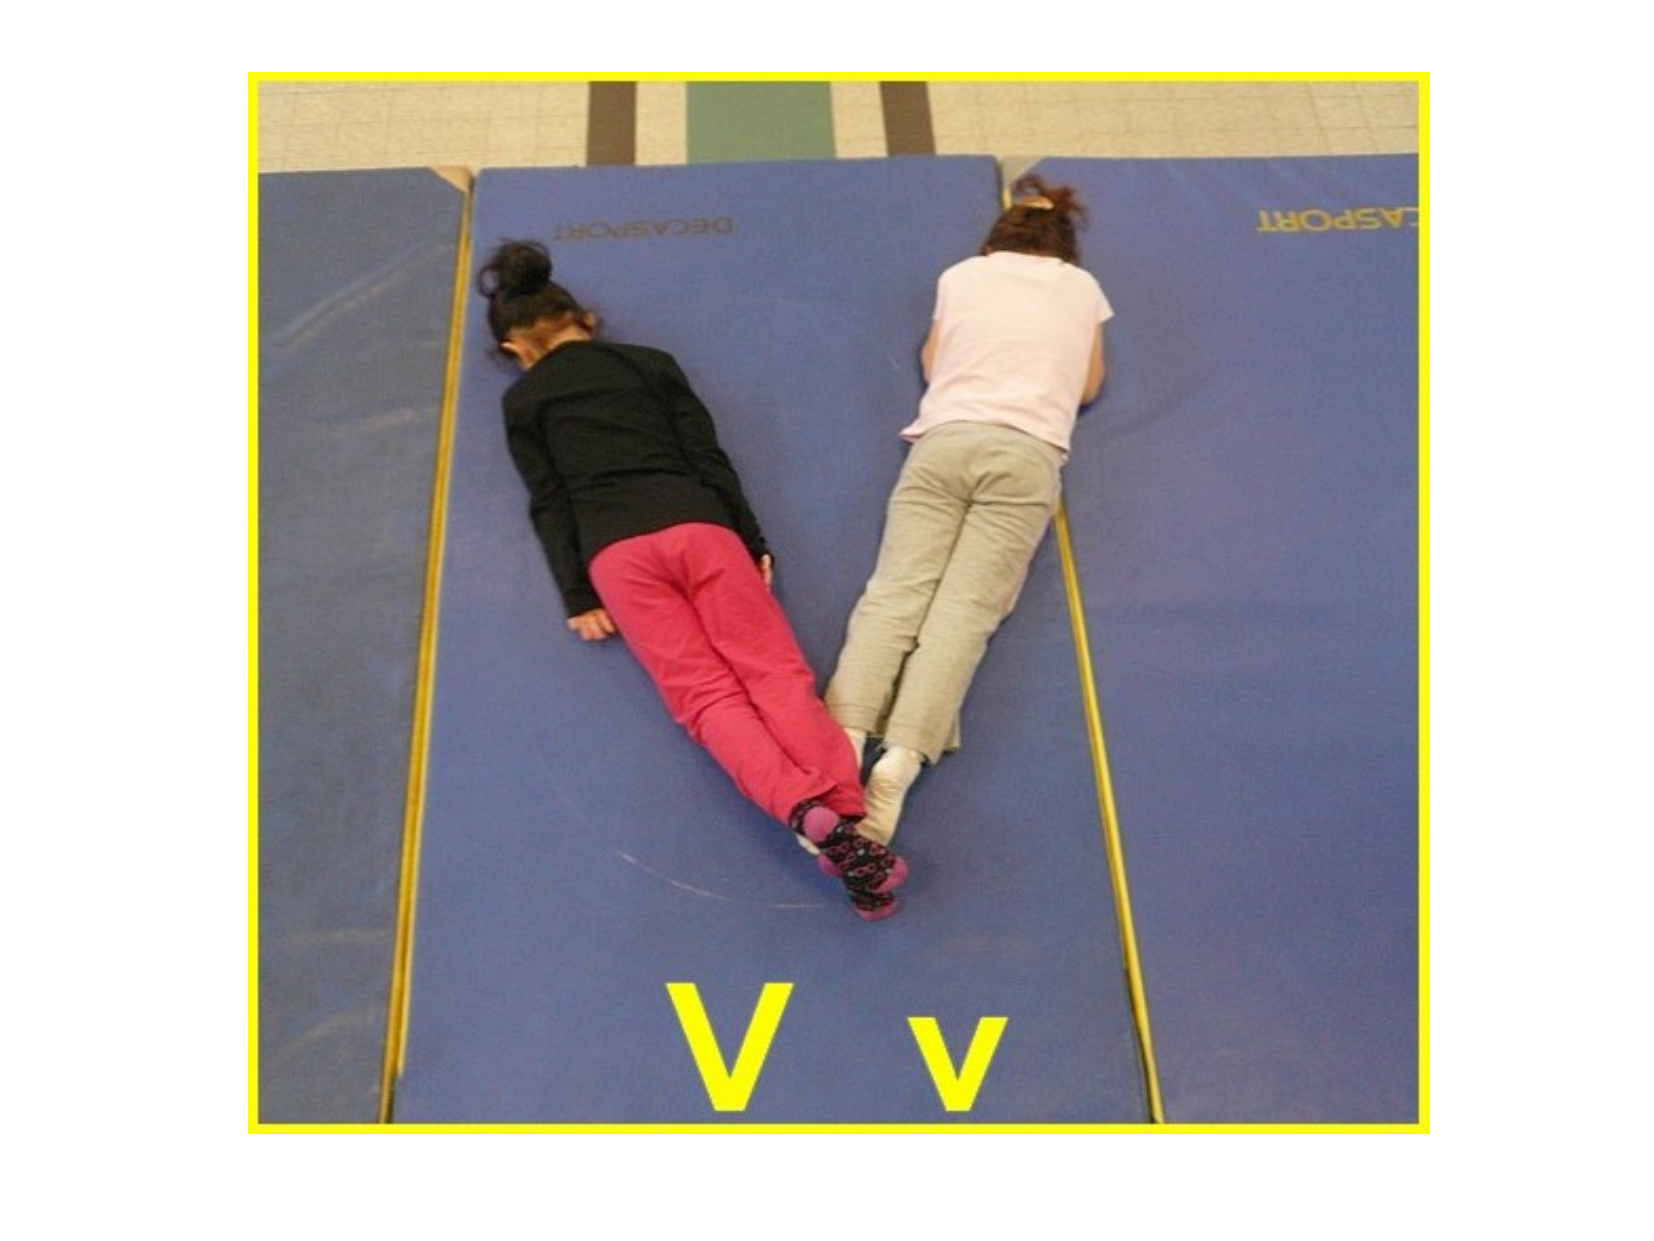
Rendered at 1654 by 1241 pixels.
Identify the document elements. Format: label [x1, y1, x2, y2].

picture [248, 72, 1430, 1134]
